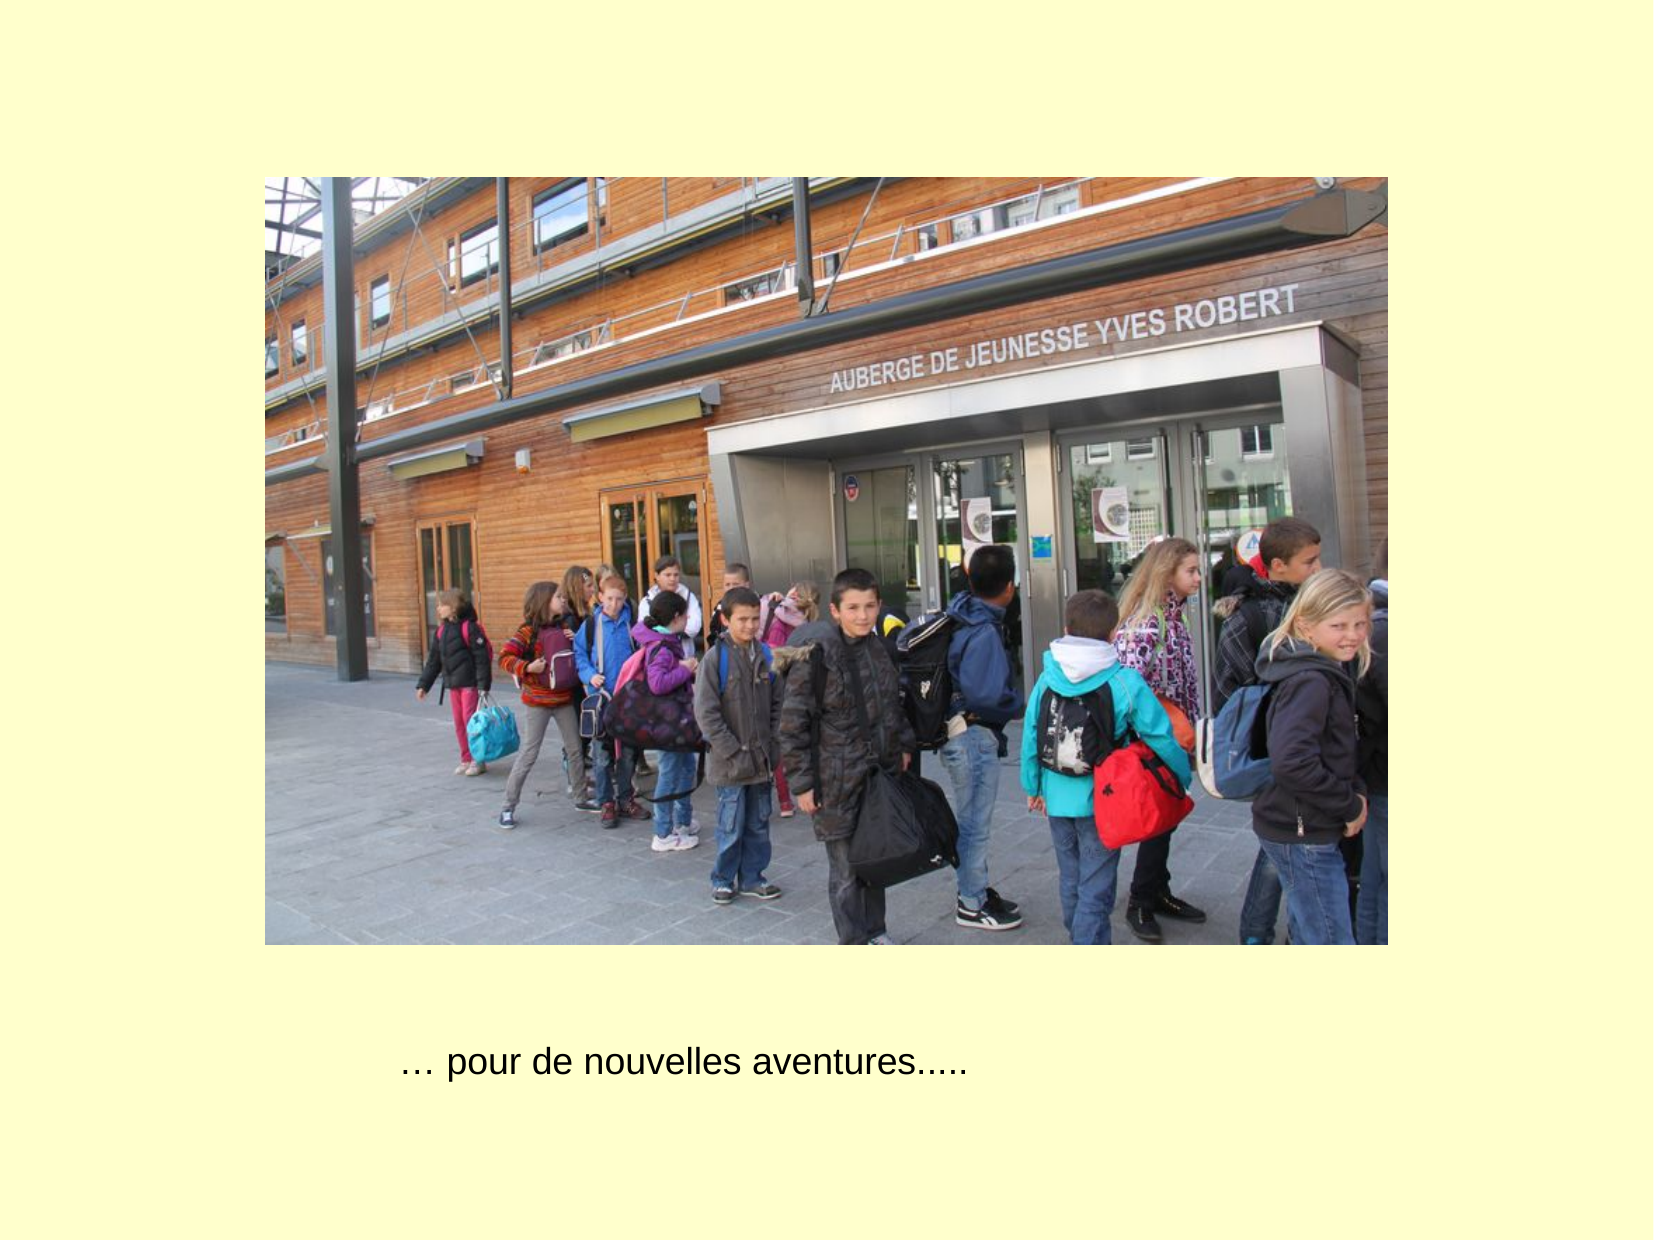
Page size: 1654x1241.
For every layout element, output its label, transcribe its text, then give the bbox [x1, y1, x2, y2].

text_box … pour de nouvelles aventures..... [383, 1033, 1300, 1091]
picture [265, 177, 1388, 945]
